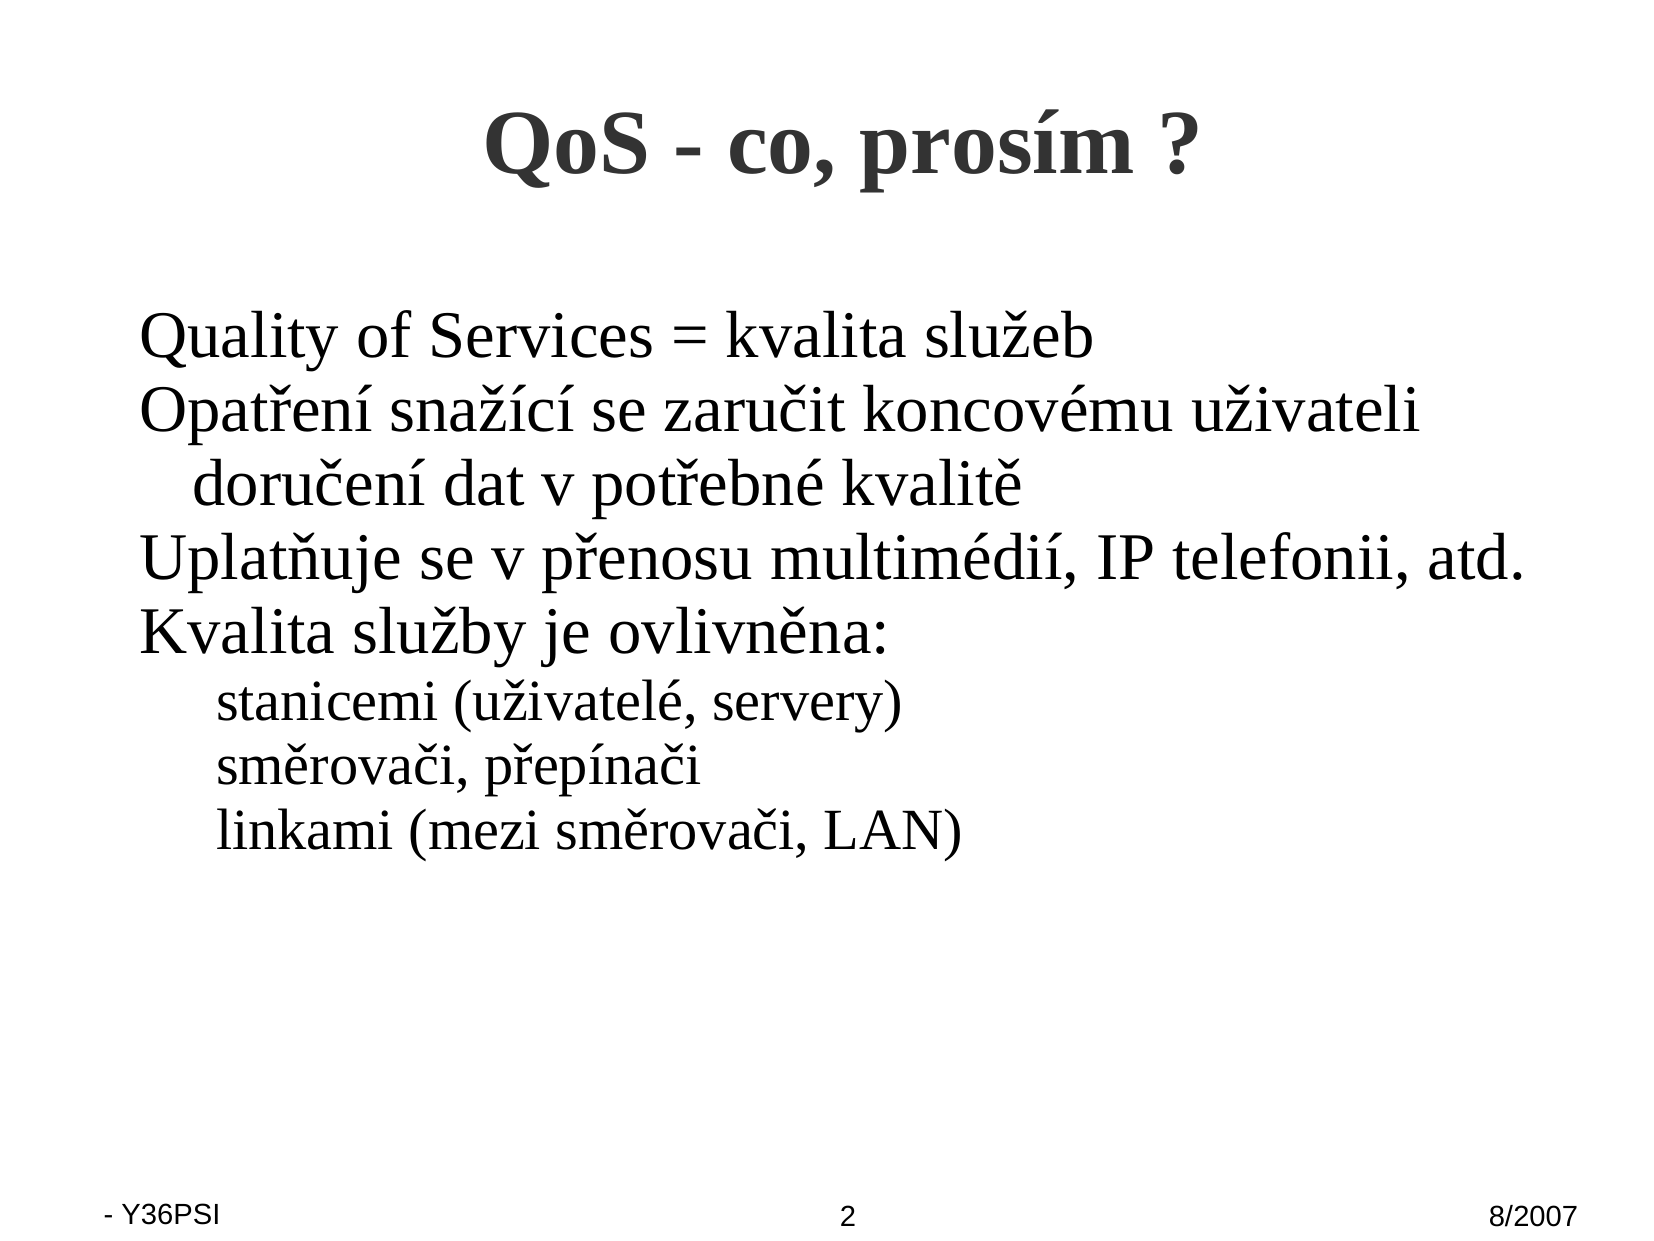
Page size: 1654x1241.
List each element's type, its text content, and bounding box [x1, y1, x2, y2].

list Quality of Services = kvalita služeb Opatření snažící se zaručit koncovému uživateli doručení dat v potřebné kvalitě Uplatňuje se v přenosu multimédií, IP telefonii, atd. Kvalita služby je ovlivněna: stanicemi (uživatelé, servery) směrovači, přepínači linkami (mezi směrovači, LAN) [121, 297, 1534, 1126]
title QoS - co, prosím ? [210, 38, 1478, 247]
